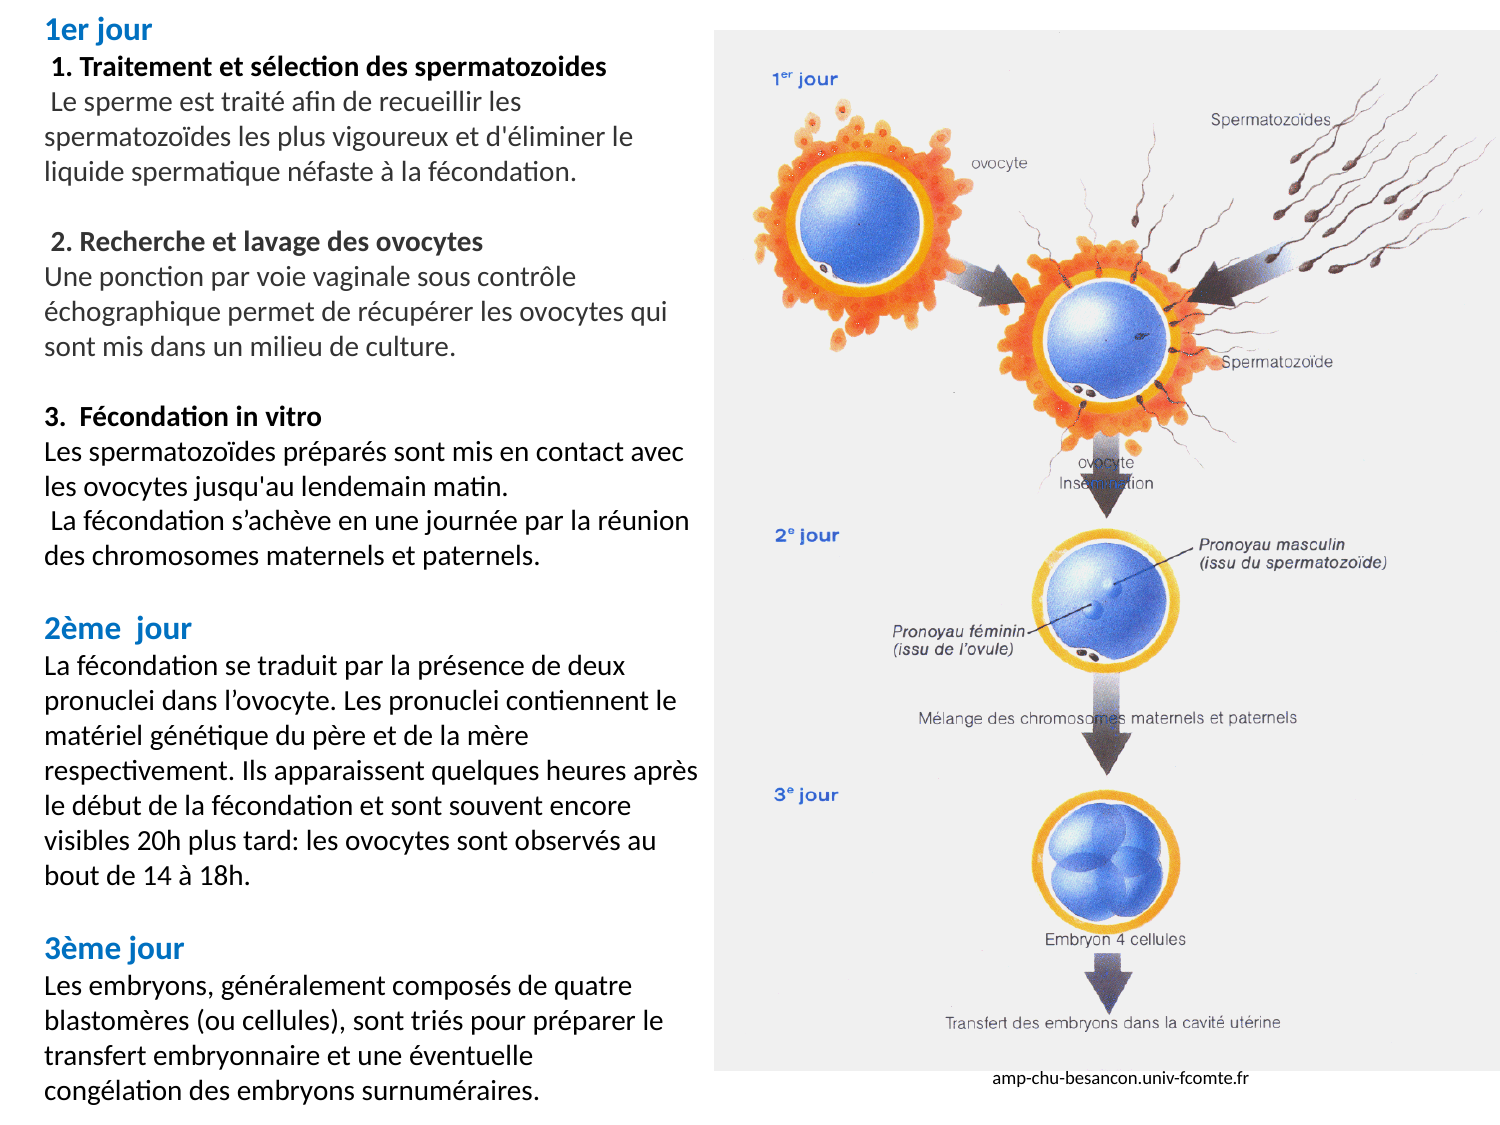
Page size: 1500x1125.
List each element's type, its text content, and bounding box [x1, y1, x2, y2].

text_box 1er jour 1. Traitement et sélection des spermatozoides Le sperme est traité afin de recueillir les spermatozoïdes les plus vigoureux et d'éliminer le liquide spermatique néfaste à la fécondation. 2. Recherche et lavage des ovocytes Une ponction par voie vaginale sous contrôle échographique permet de récupérer les ovocytes qui sont mis dans un milieu de culture. 3. Fécondation in vitro Les spermatozoïdes préparés sont mis en contact avec les ovocytes jusqu'au lendemain matin. La fécondation s’achève en une journée par la réunion des chromosomes maternels et paternels. 2ème jour La fécondation se traduit par la présence de deux pronuclei dans l’ovocyte. Les pronuclei contiennent le matériel génétique du père et de la mère respectivement. Ils apparaissent quelques heures après le début de la fécondation et sont souvent encore visibles 20h plus tard: les ovocytes sont observés au bout de 14 à 18h. 3ème jour Les embryons, généralement composés de quatre blastomères (ou cellules), sont triés pour préparer le transfert embryonnaire et une éventuelle congélation des embryons surnuméraires. [29, 0, 721, 1125]
text_box amp-chu-besancon.univ-fcomte.fr [977, 1058, 1265, 1096]
picture [721, 30, 1500, 1071]
